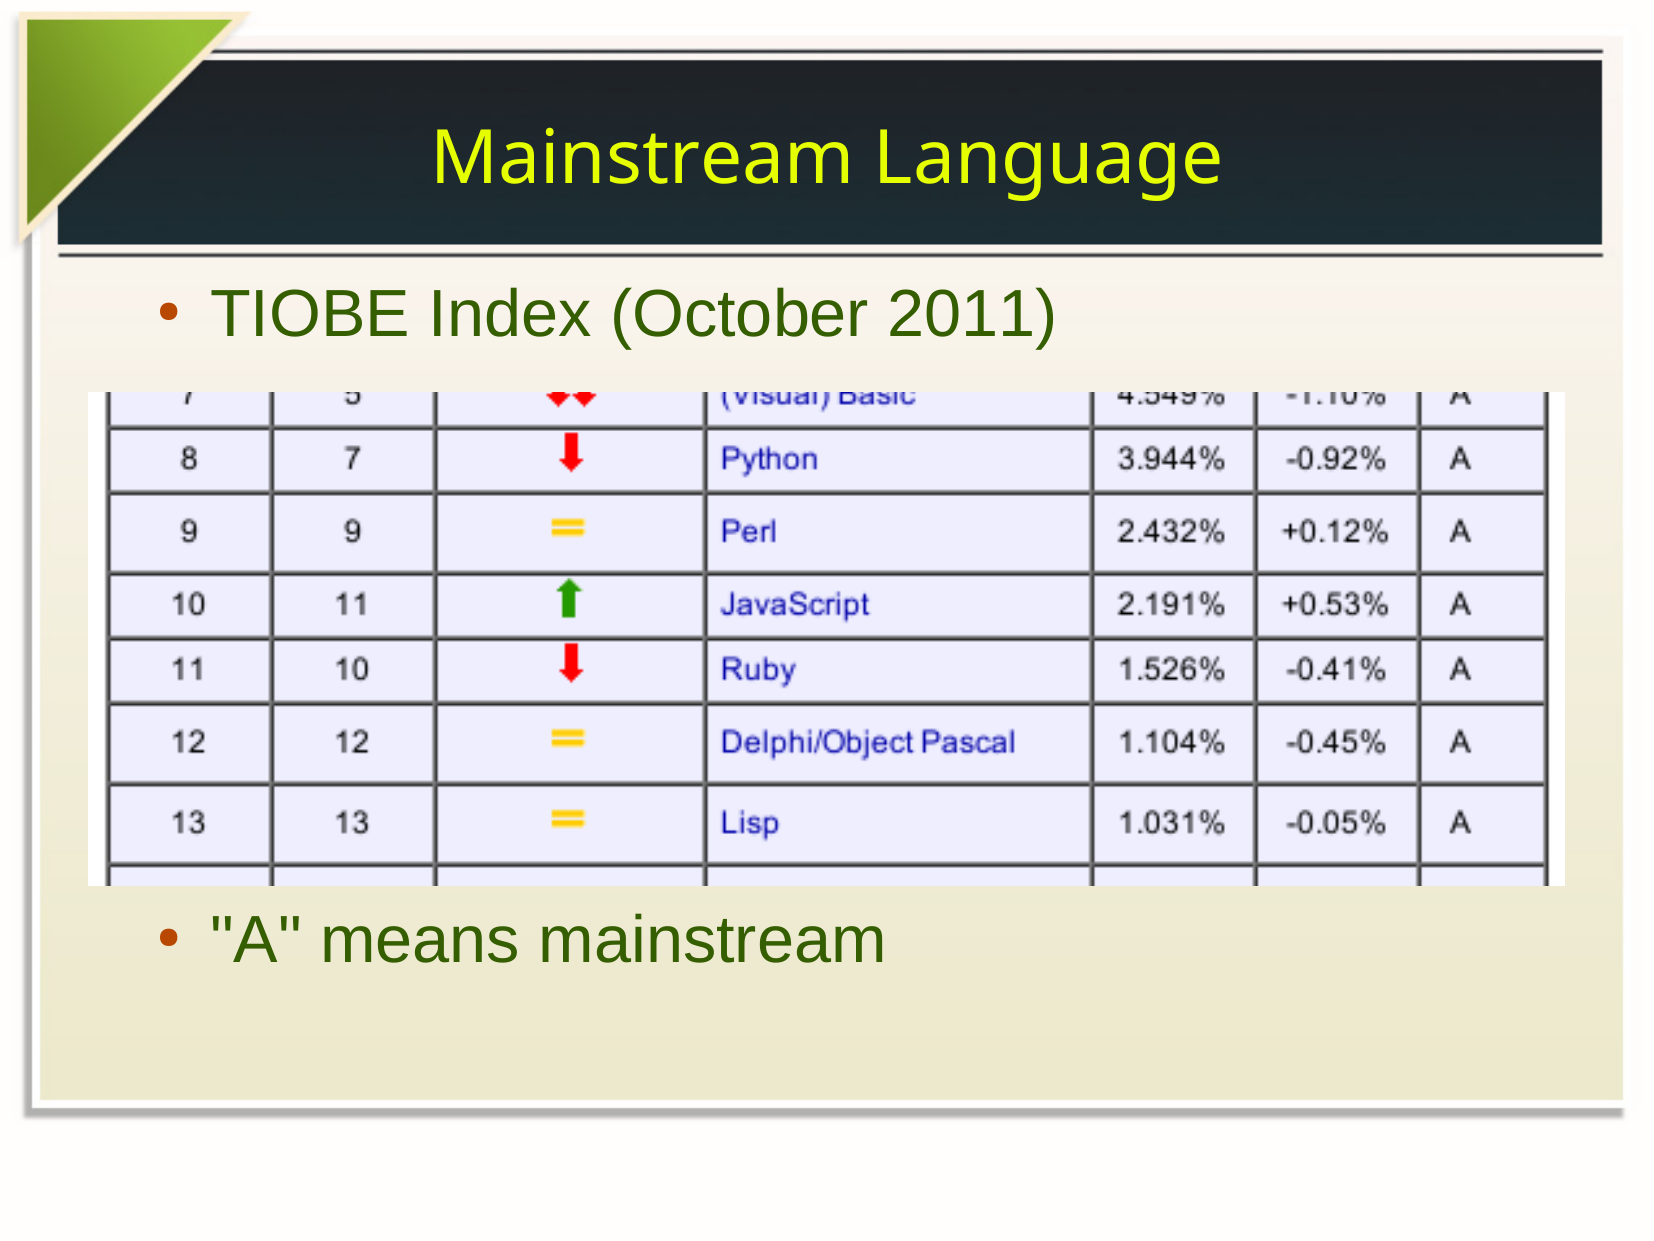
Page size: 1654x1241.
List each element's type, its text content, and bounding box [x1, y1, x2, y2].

list TIOBE Index (October 2011) "A" means mainstream [121, 886, 1534, 1087]
list TIOBE Index (October 2011) "A" means mainstream [121, 276, 1534, 392]
title Mainstream Language [121, 73, 1534, 237]
picture [0, 0, 1654, 1241]
